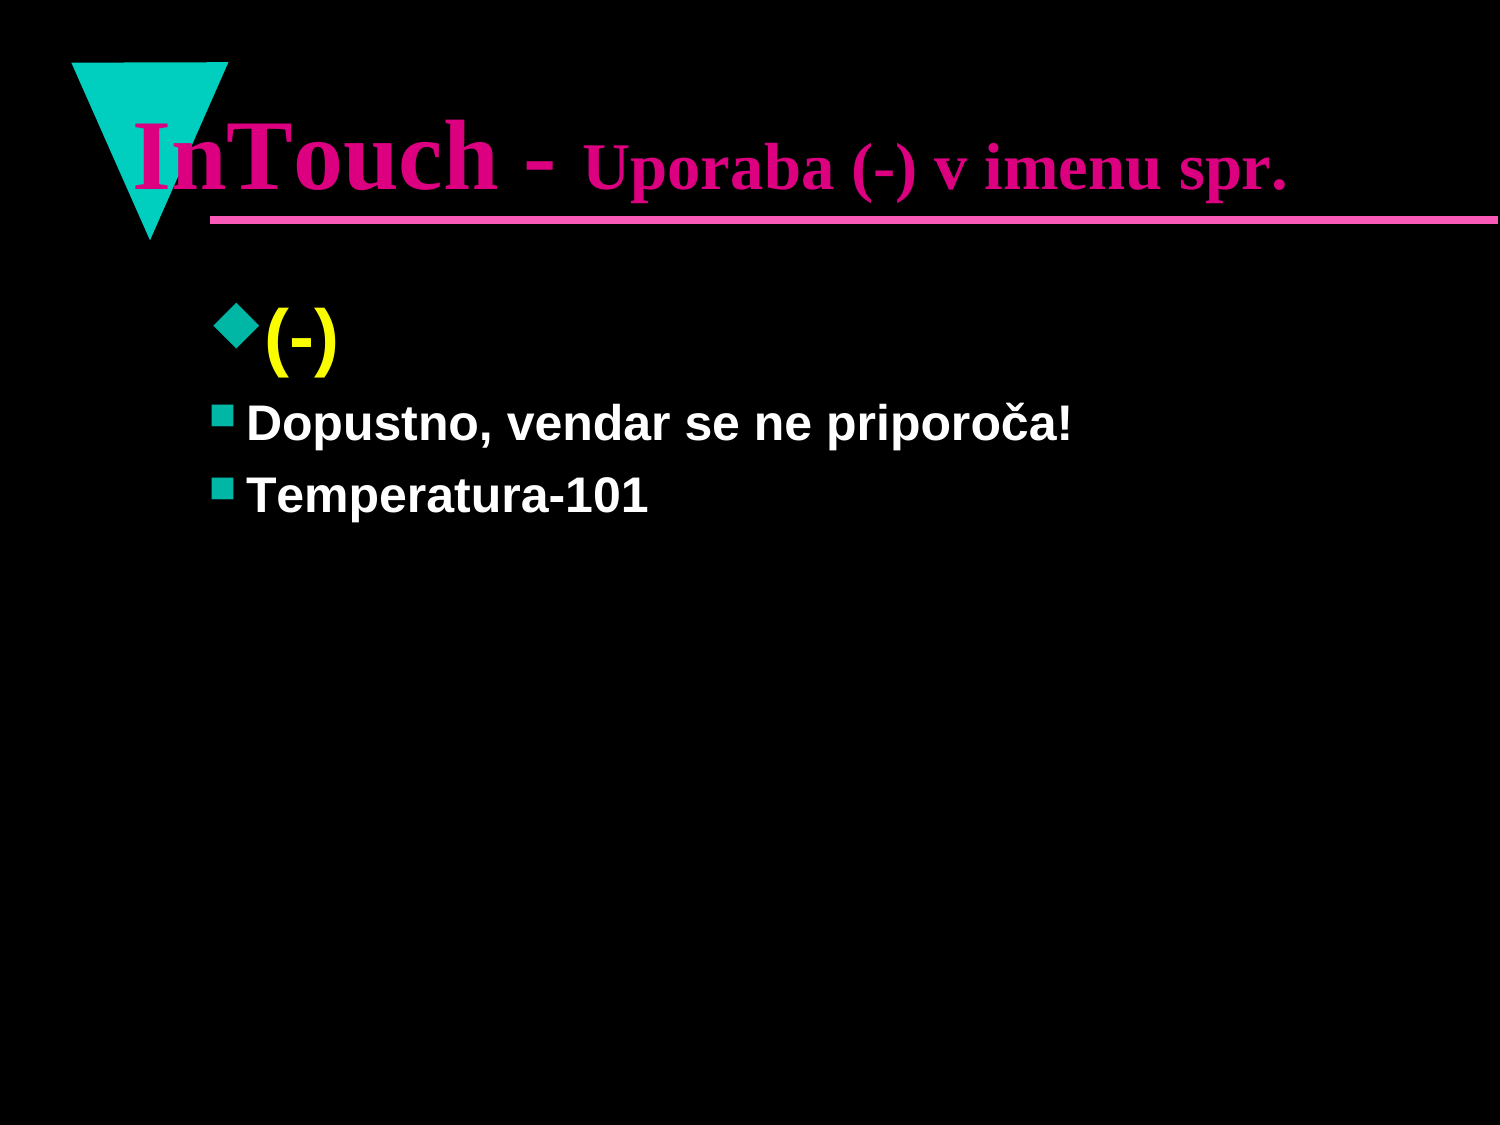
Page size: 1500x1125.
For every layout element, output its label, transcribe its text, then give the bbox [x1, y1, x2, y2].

list (-) Dopustno, vendar se ne priporoča! Temperatura-101 [118, 289, 1498, 965]
title InTouch - Uporaba (-) v imenu spr. [117, 63, 1426, 251]
